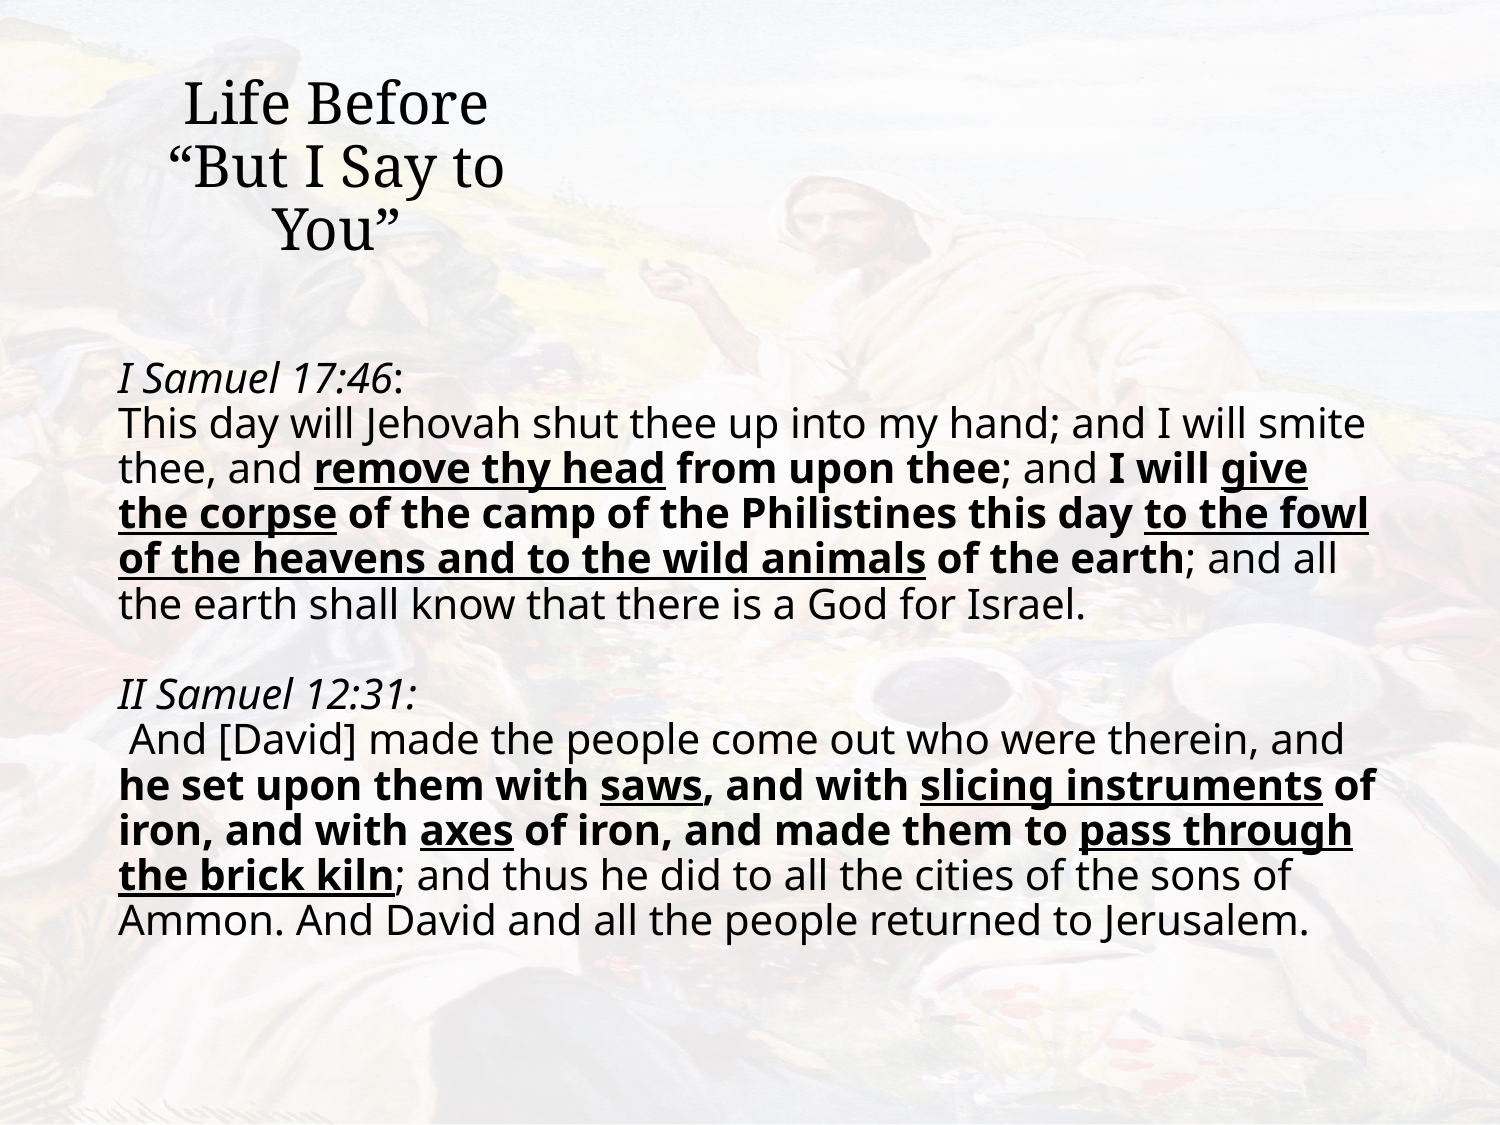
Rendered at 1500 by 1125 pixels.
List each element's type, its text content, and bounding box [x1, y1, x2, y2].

title Life Before “But I Say to You” [103, 59, 571, 278]
list I Samuel 17:46: This day will Jehovah shut thee up into my hand; and I will smite thee, and remove thy head from upon thee; and I will give the corpse of the camp of the Philistines this day to the fowl of the heavens and to the wild animals of the earth; and all the earth shall know that there is a God for Israel. II Samuel 12:31: And [David] made the people come out who were therein, and he set upon them with saws, and with slicing instruments of iron, and with axes of iron, and made them to pass through the brick kiln; and thus he did to all the cities of the sons of Ammon. And David and all the people returned to Jerusalem. [103, 299, 1397, 1014]
